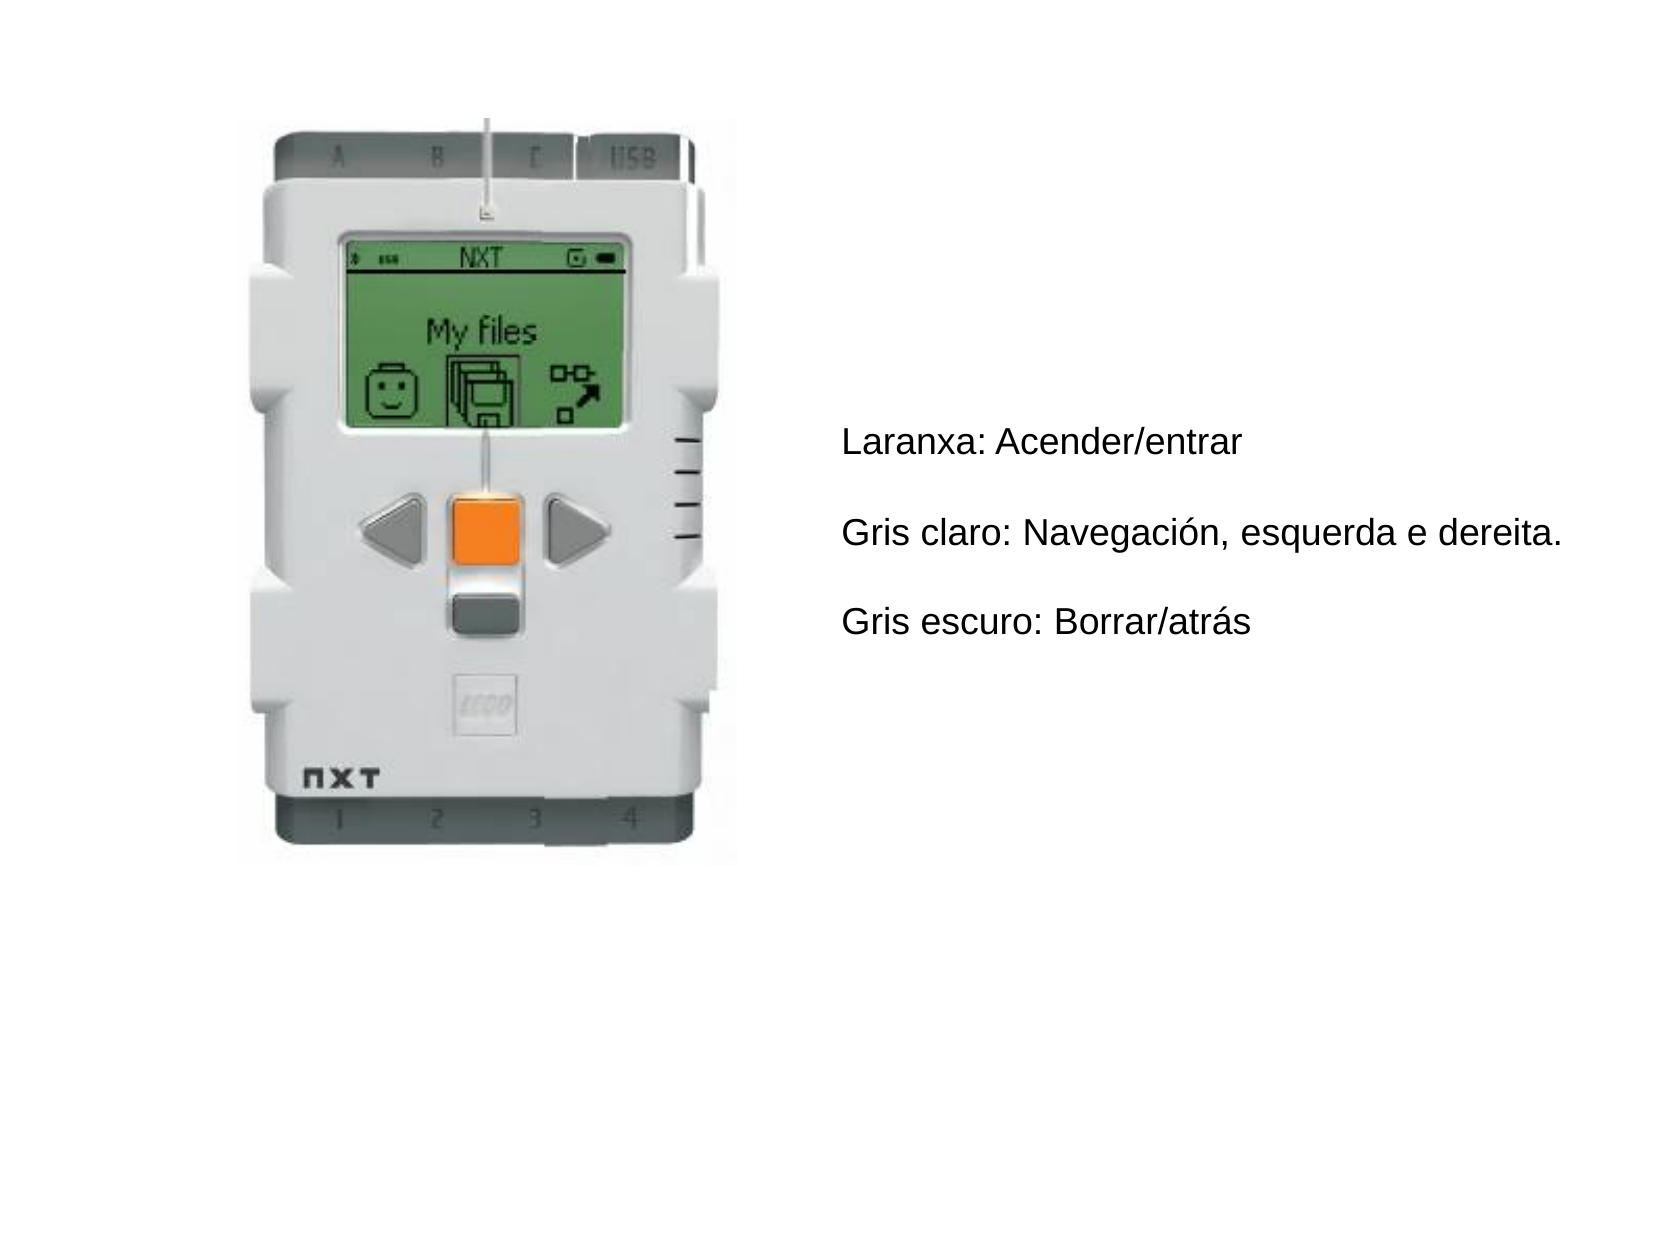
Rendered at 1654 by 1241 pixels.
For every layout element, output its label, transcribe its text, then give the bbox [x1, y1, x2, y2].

text_box Gris claro: Navegación, esquerda e dereita. [826, 504, 1625, 562]
text_box Gris escuro: Borrar/atrás [826, 592, 1625, 650]
text_box Laranxa: Acender/entrar [826, 413, 1300, 471]
picture [236, 118, 737, 866]
